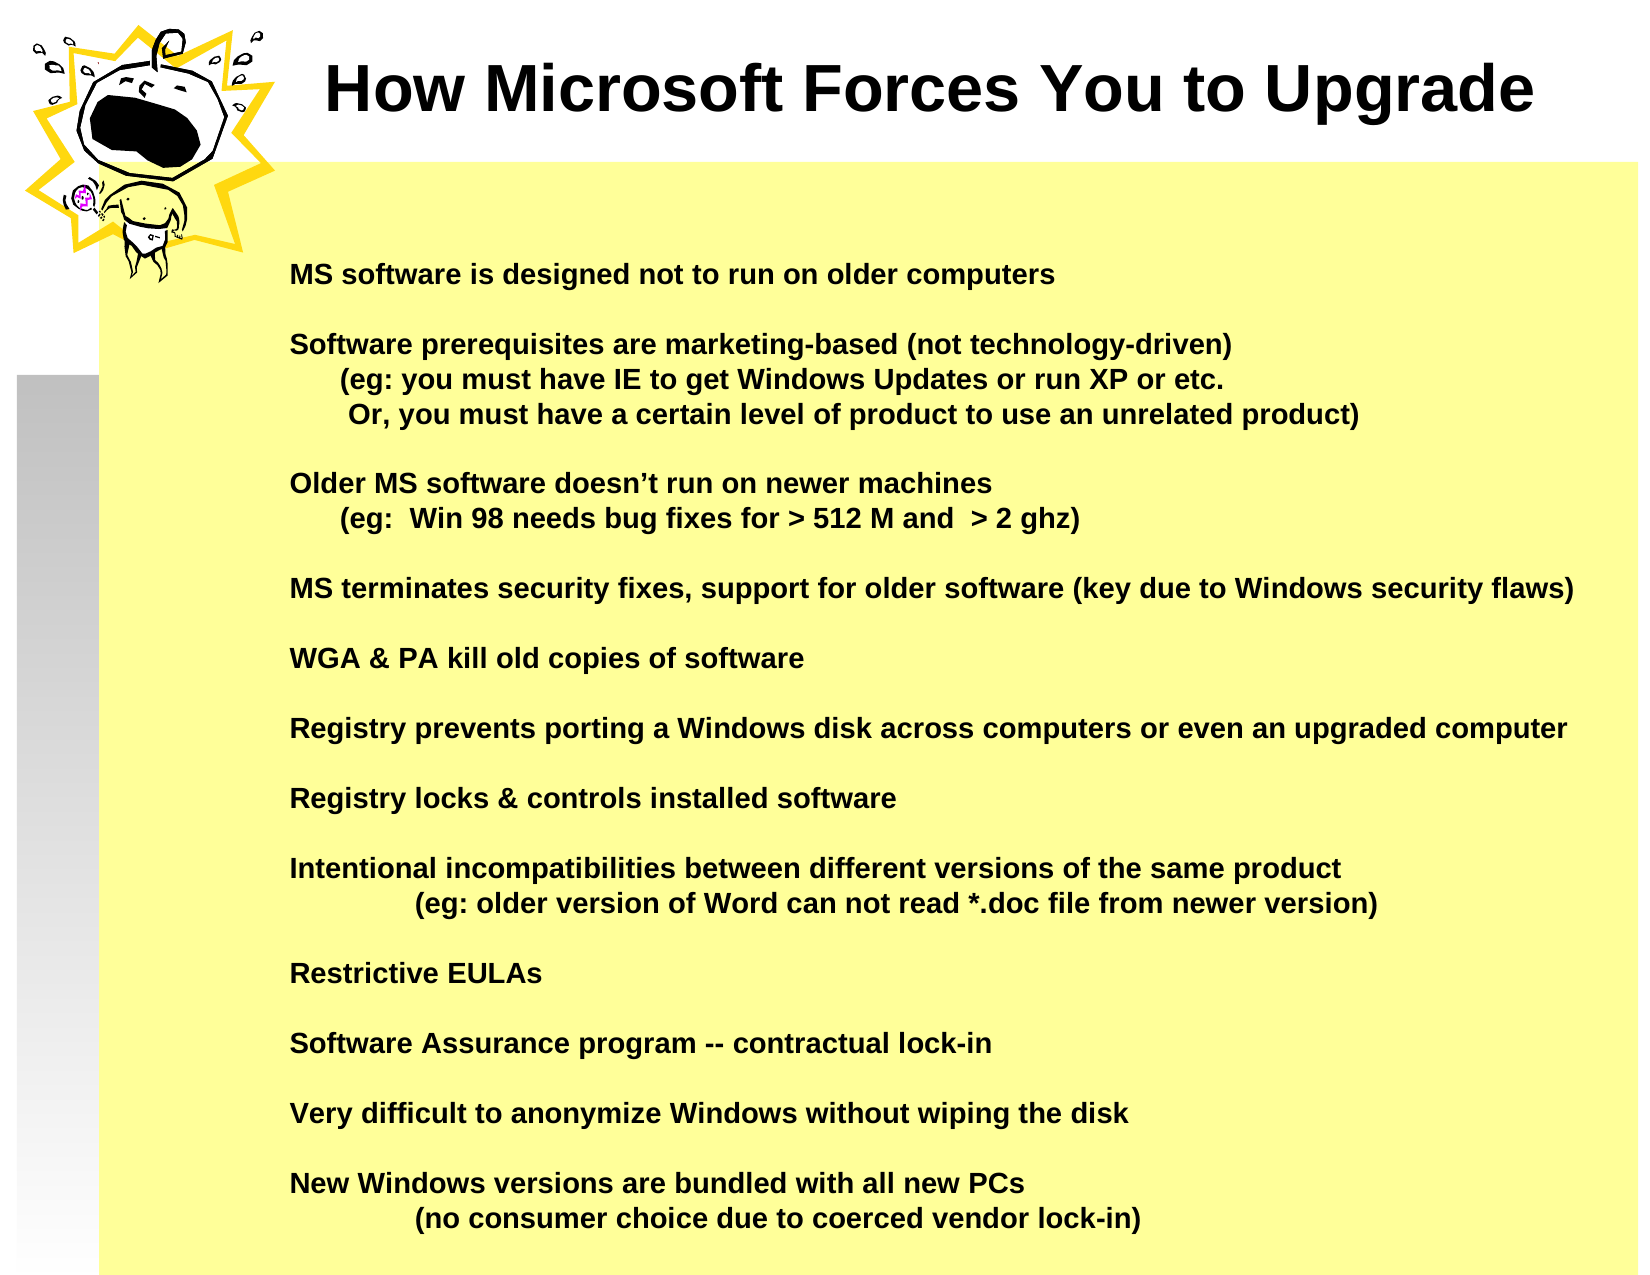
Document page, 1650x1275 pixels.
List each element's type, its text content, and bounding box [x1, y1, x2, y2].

text_box [276, 162, 1638, 1275]
text_box [16, 284, 249, 1275]
text_box MS software is designed not to run on older computers Software prerequisites are marketing-based (not technology-driven) (eg: you must have IE to get Windows Updates or run XP or etc. Or, you must have a certain level of product to use an unrelated product) Older MS software doesn’t run on newer machines (eg: Win 98 needs bug fixes for > 512 M and > 2 ghz) MS terminates security fixes, support for older software (key due to Windows security flaws) WGA & PA kill old copies of software Registry prevents porting a Windows disk across computers or even an upgraded computer Registry locks & controls installed software Intentional incompatibilities between different versions of the same product (eg: older version of Word can not read *.doc file from newer version) Restrictive EULAs Software Assurance program -- contractual lock-in Very difficult to anonymize Windows without wiping the disk New Windows versions are bundled with all new PCs (no consumer choice due to coerced vendor lock-in) [249, 247, 1626, 1275]
text_box How Microsoft Forces You to Upgrade [310, 37, 1552, 133]
chart [24, 24, 276, 284]
